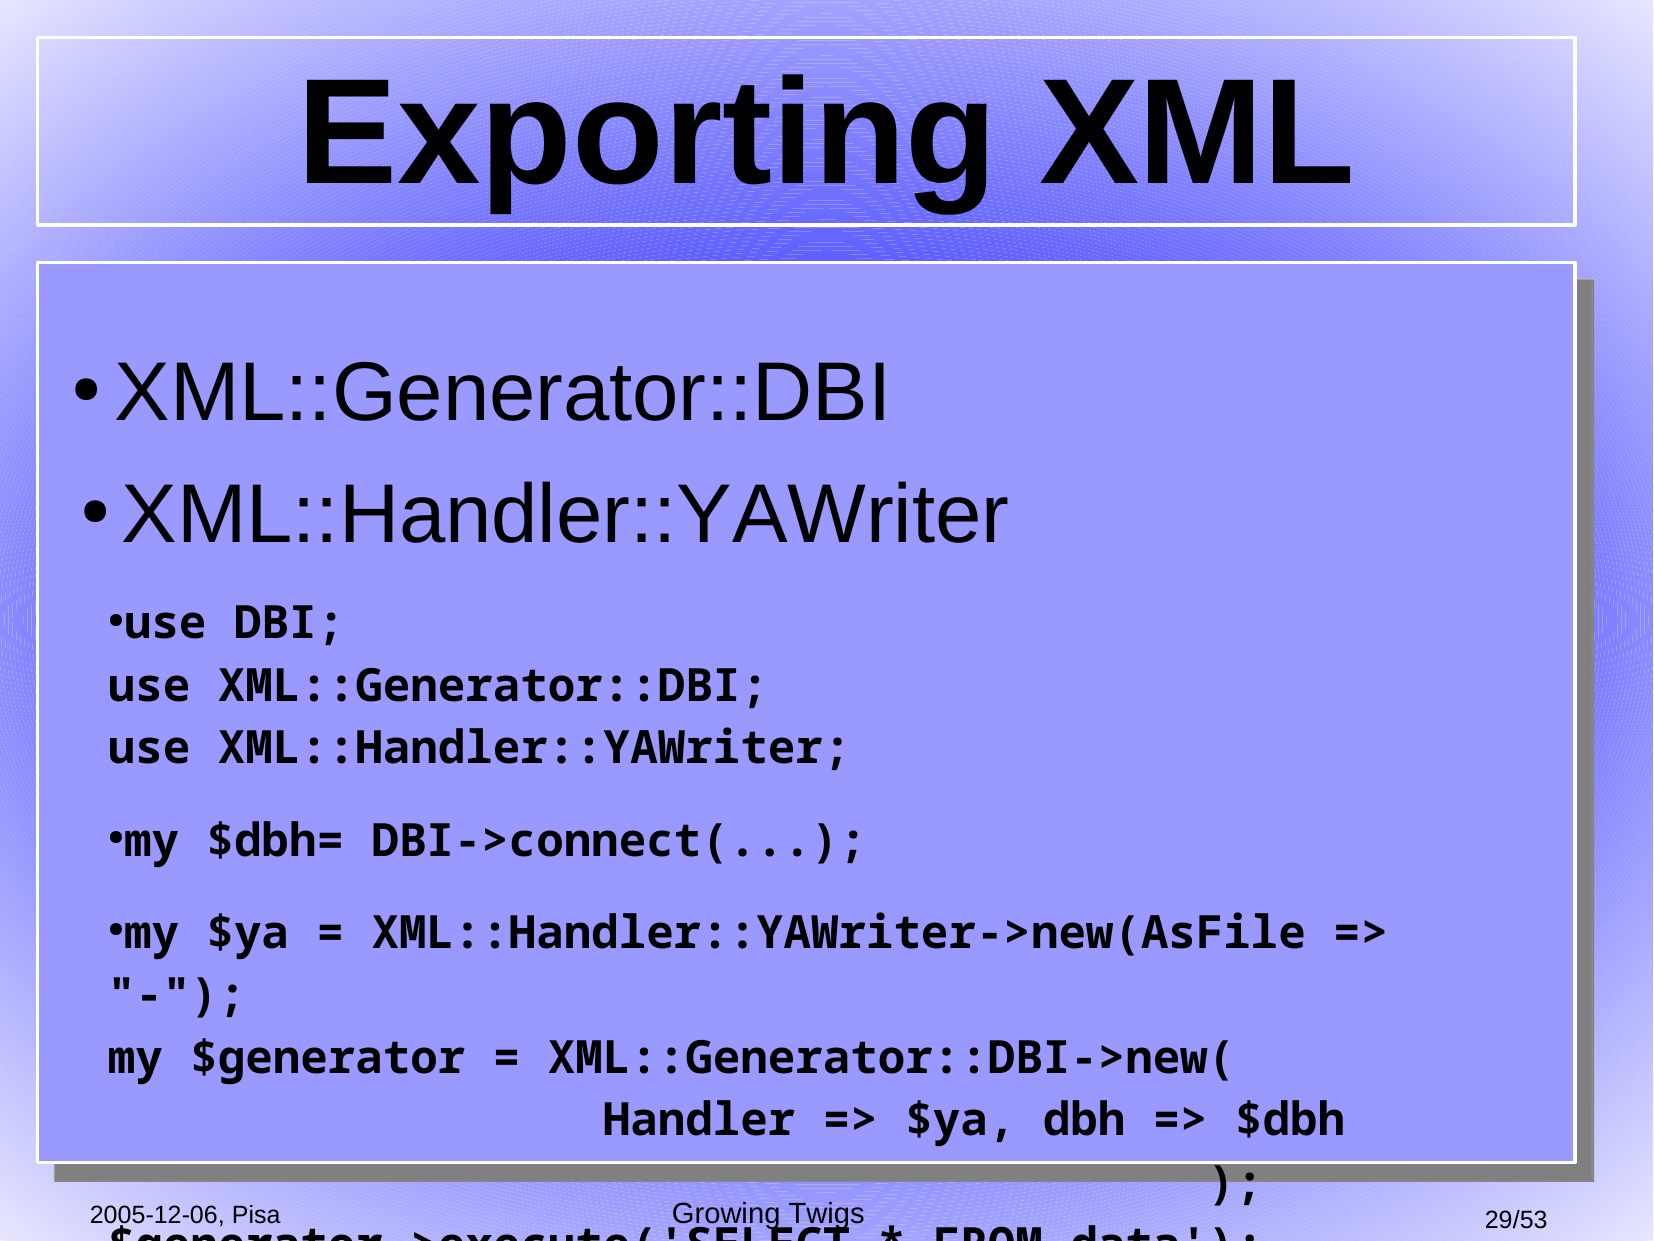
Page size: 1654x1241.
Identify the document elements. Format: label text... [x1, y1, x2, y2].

list XML::Generator::DBI XML::Handler::YAWriter use DBI; use XML::Generator::DBI; use XML::Handler::YAWriter; my $dbh= DBI->connect(...); my $ya = XML::Handler::YAWriter->new(AsFile => "-"); my $generator = XML::Generator::DBI->new( Handler => $ya, dbh => $dbh ); $generator->execute('SELECT * FROM data'); [48, 344, 1533, 1139]
title Exporting XML [121, 37, 1533, 226]
